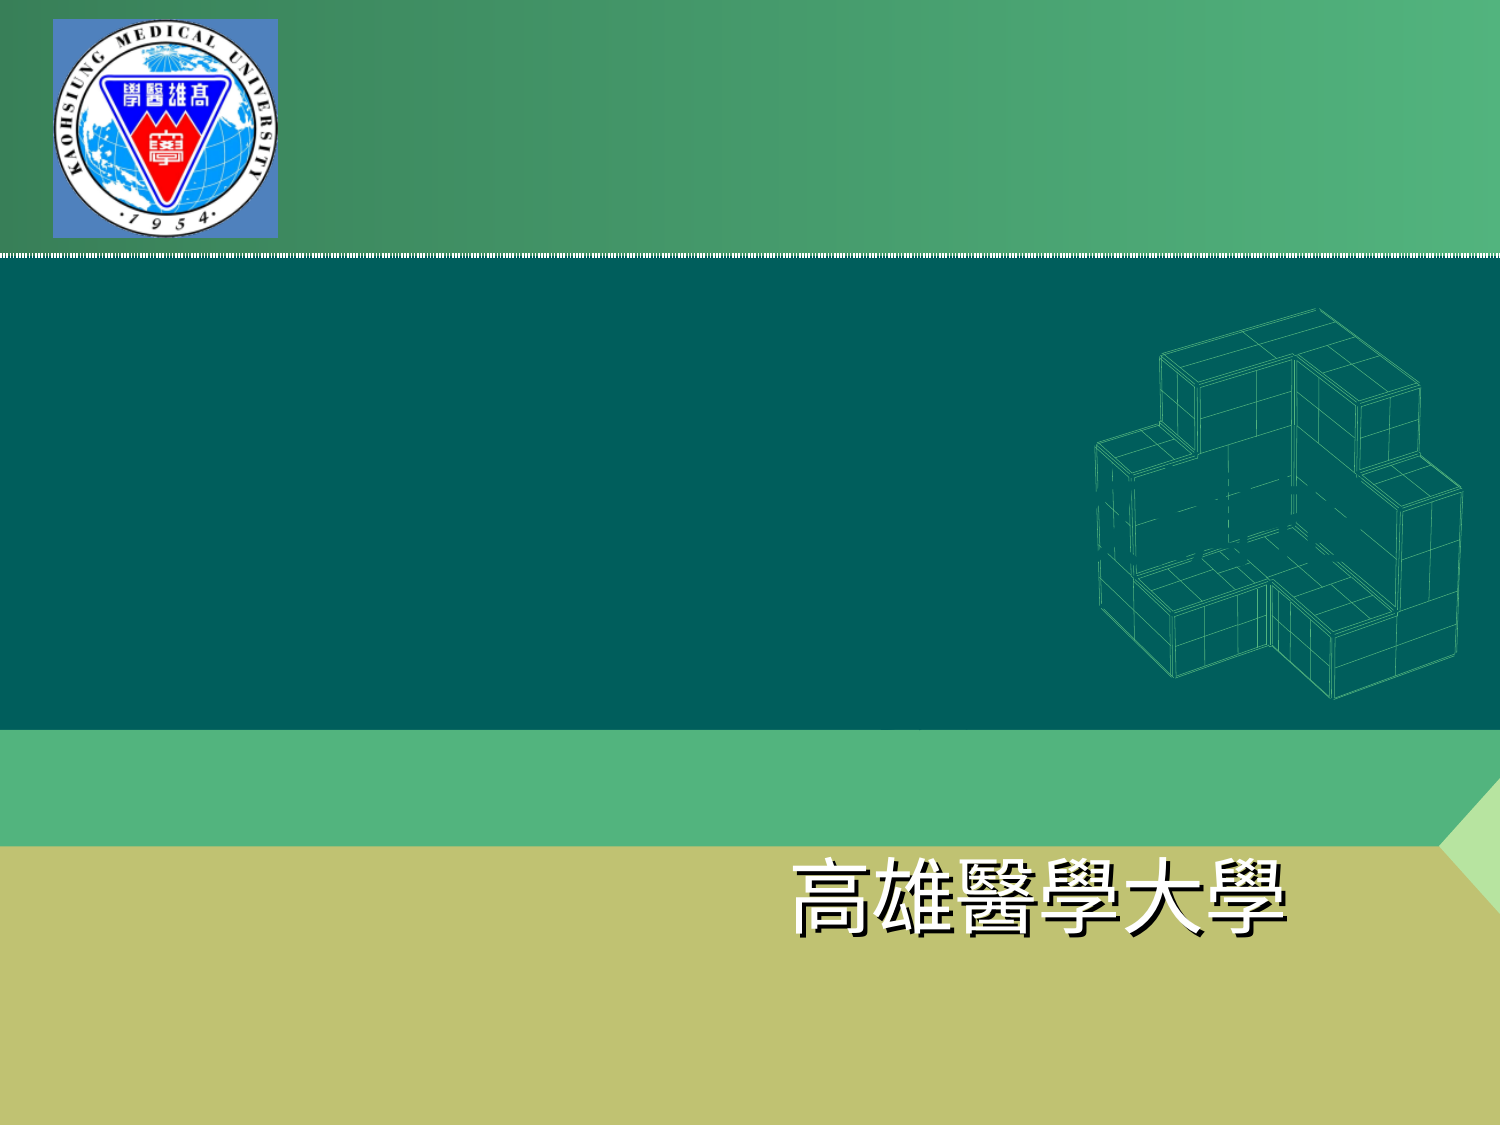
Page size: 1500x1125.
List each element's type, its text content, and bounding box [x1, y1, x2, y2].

text_box [0, 0, 1500, 1125]
picture [53, 19, 278, 238]
text_box 謝謝聆聽、敬請指教 [407, 421, 1436, 611]
subtitle 高雄醫學大學 [773, 858, 1500, 953]
